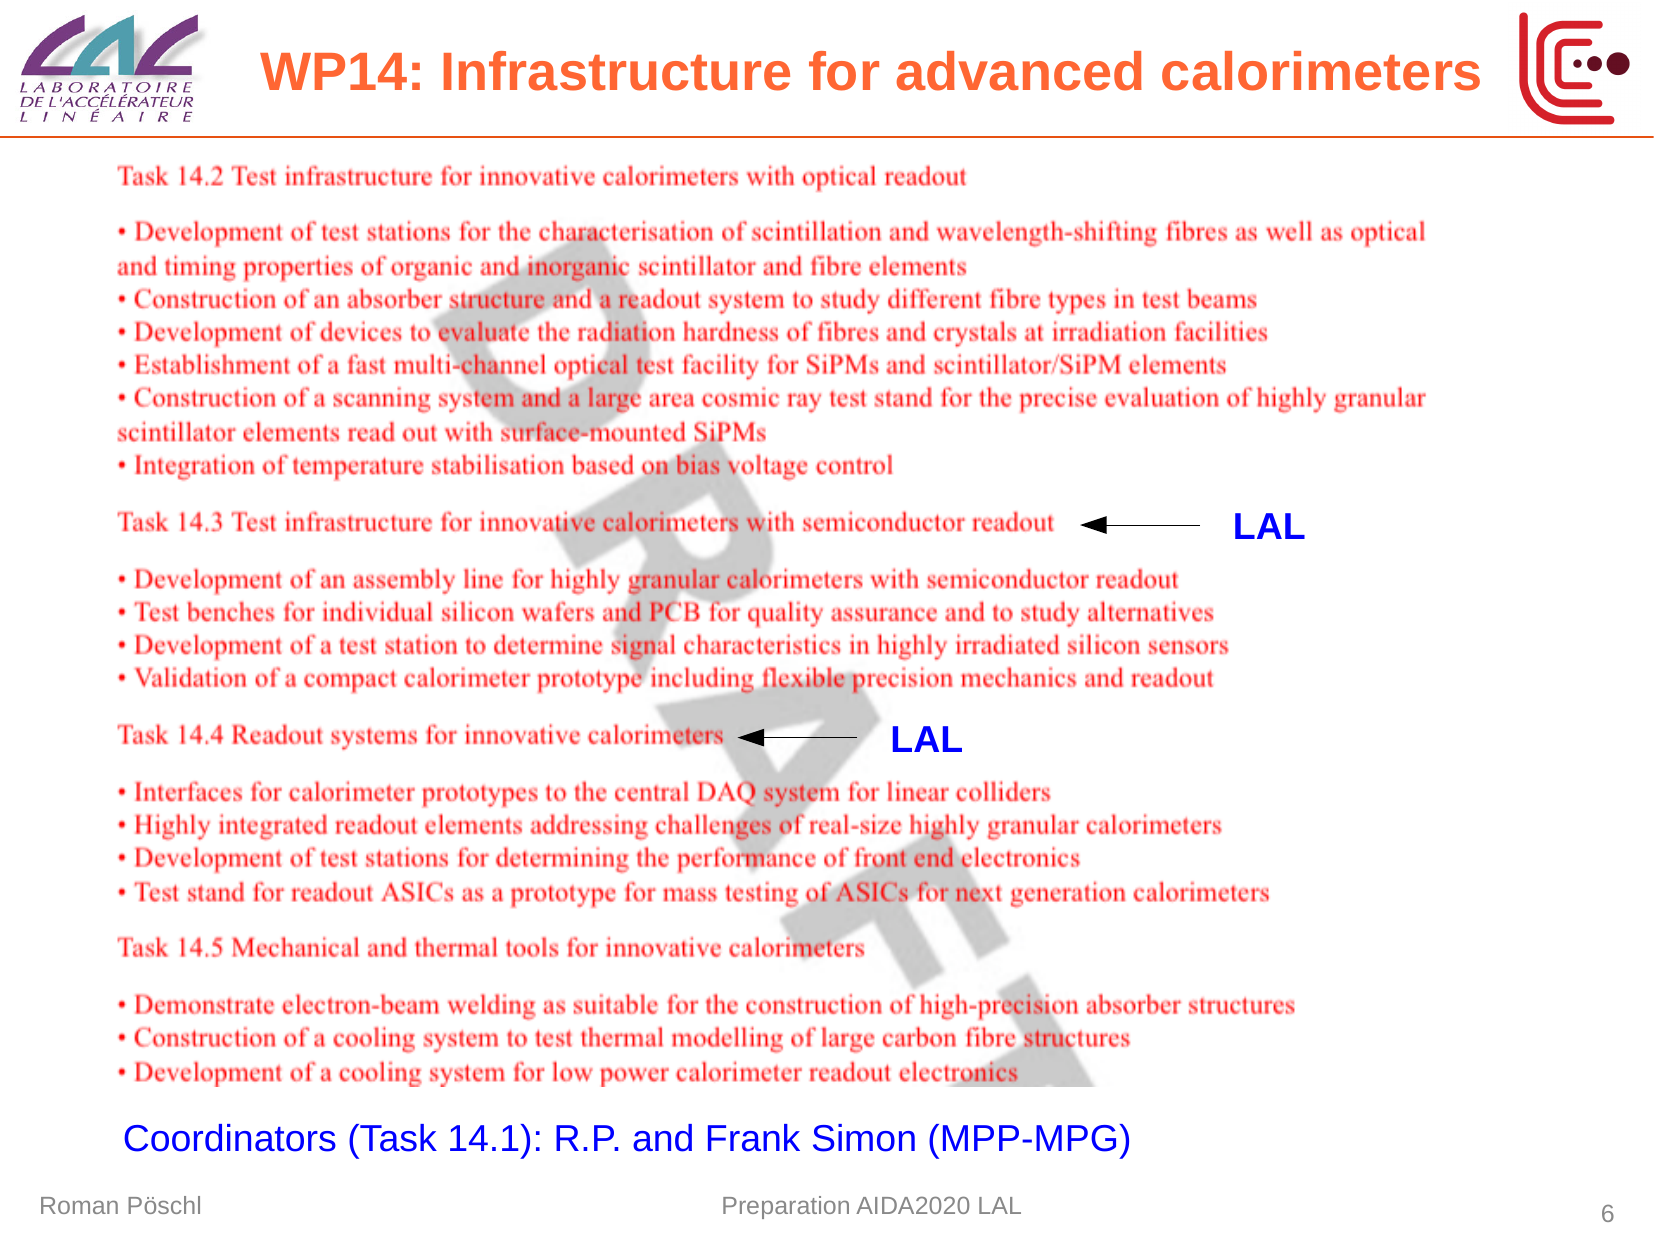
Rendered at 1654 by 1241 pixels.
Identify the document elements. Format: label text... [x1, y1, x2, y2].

text_box Coordinators (Task 14.1): R.P. and Frank Simon (MPP-MPG) [108, 1110, 1178, 1168]
text_box LAL [875, 710, 979, 768]
picture [15, 10, 211, 125]
picture [111, 153, 1433, 1087]
title WP14: Infrastructure for advanced calorimeters [128, 29, 1617, 113]
picture [1508, 2, 1641, 135]
text_box LAL [1218, 498, 1321, 556]
